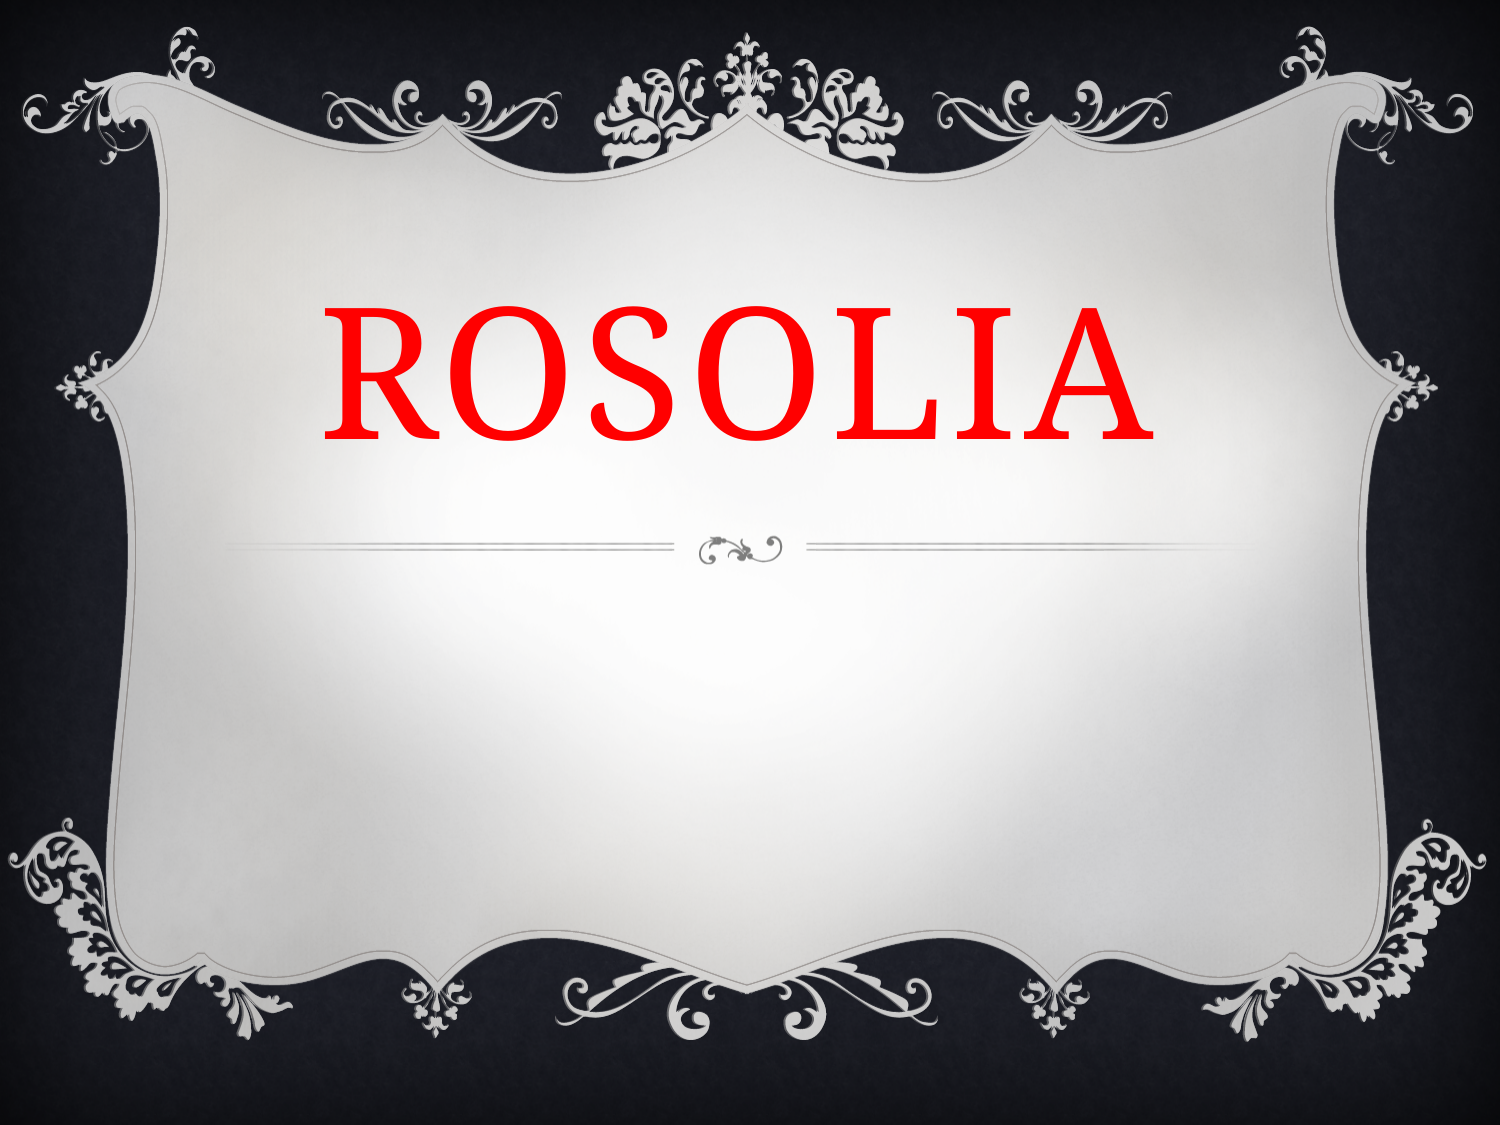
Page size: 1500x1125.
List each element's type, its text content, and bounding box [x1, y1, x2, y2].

title ROSOLIA [230, 172, 1243, 484]
picture [0, 0, 1500, 1125]
subtitle [225, 562, 1275, 688]
